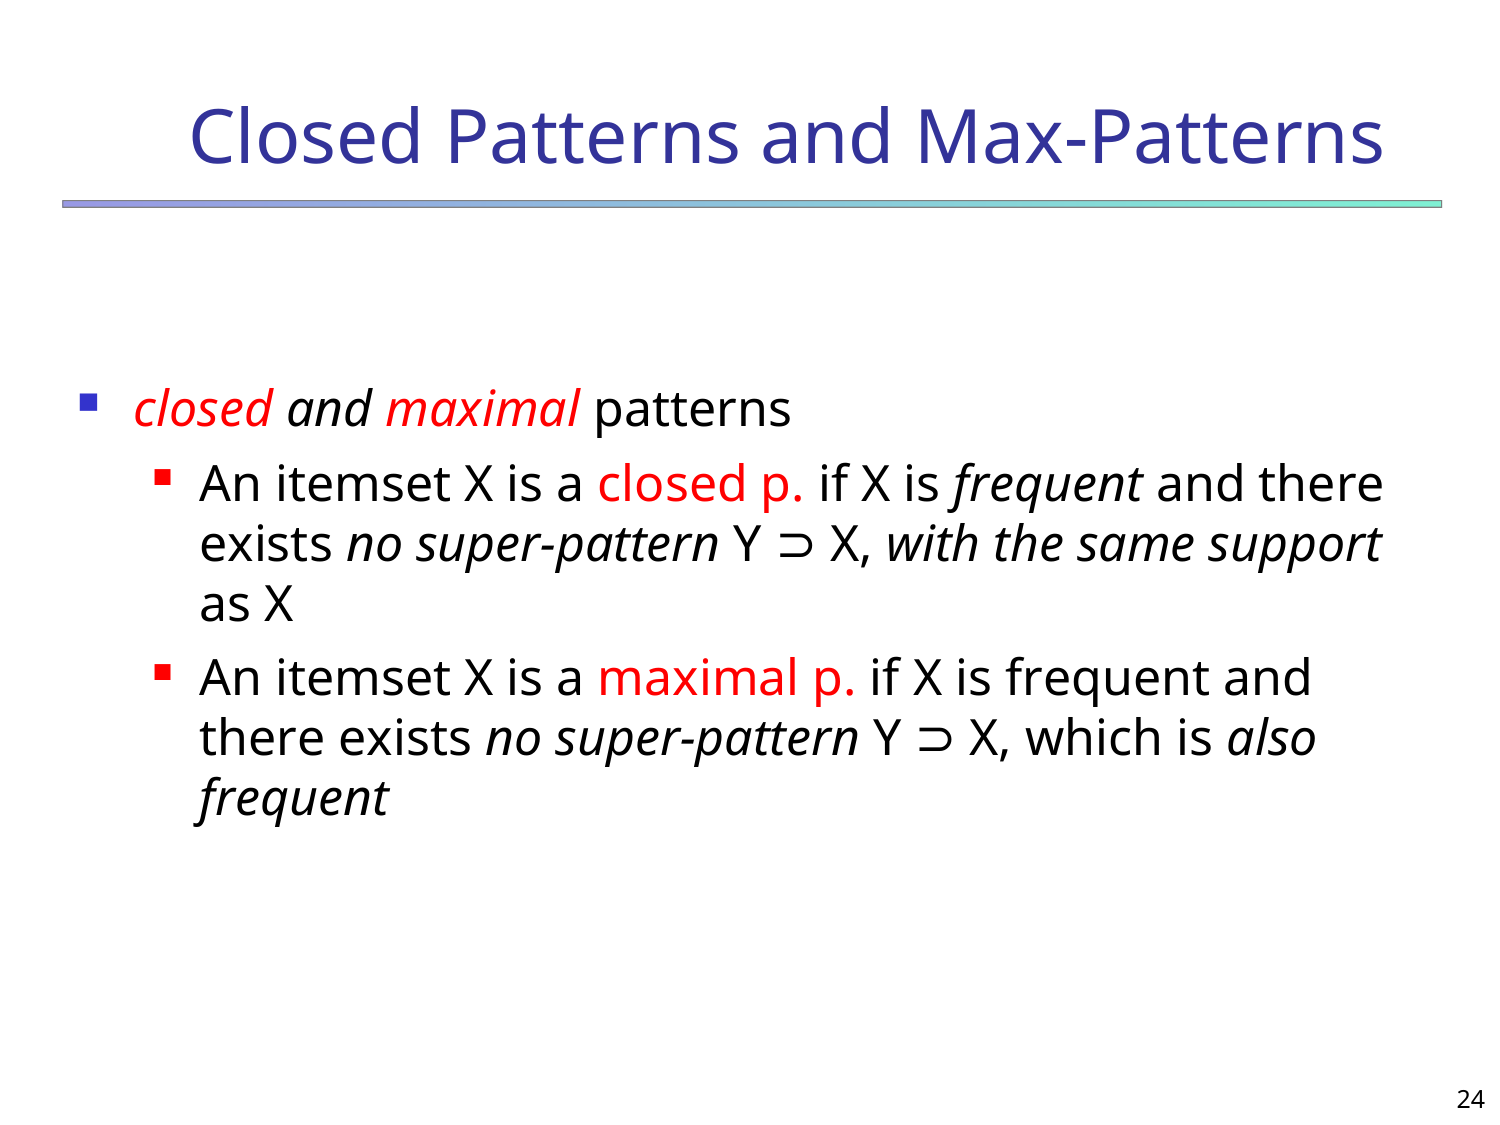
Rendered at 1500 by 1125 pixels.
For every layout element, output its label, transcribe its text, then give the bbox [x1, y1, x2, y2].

text_box <number> [1187, 1062, 1500, 1125]
title Closed Patterns and Max-Patterns [137, 61, 1438, 187]
list closed and maximal patterns An itemset X is a closed p. if X is frequent and there exists no super-pattern Y ⊃ X, with the same support as X An itemset X is a maximal p. if X is frequent and there exists no super-pattern Y ⊃ X, which is also frequent [62, 212, 1438, 1075]
